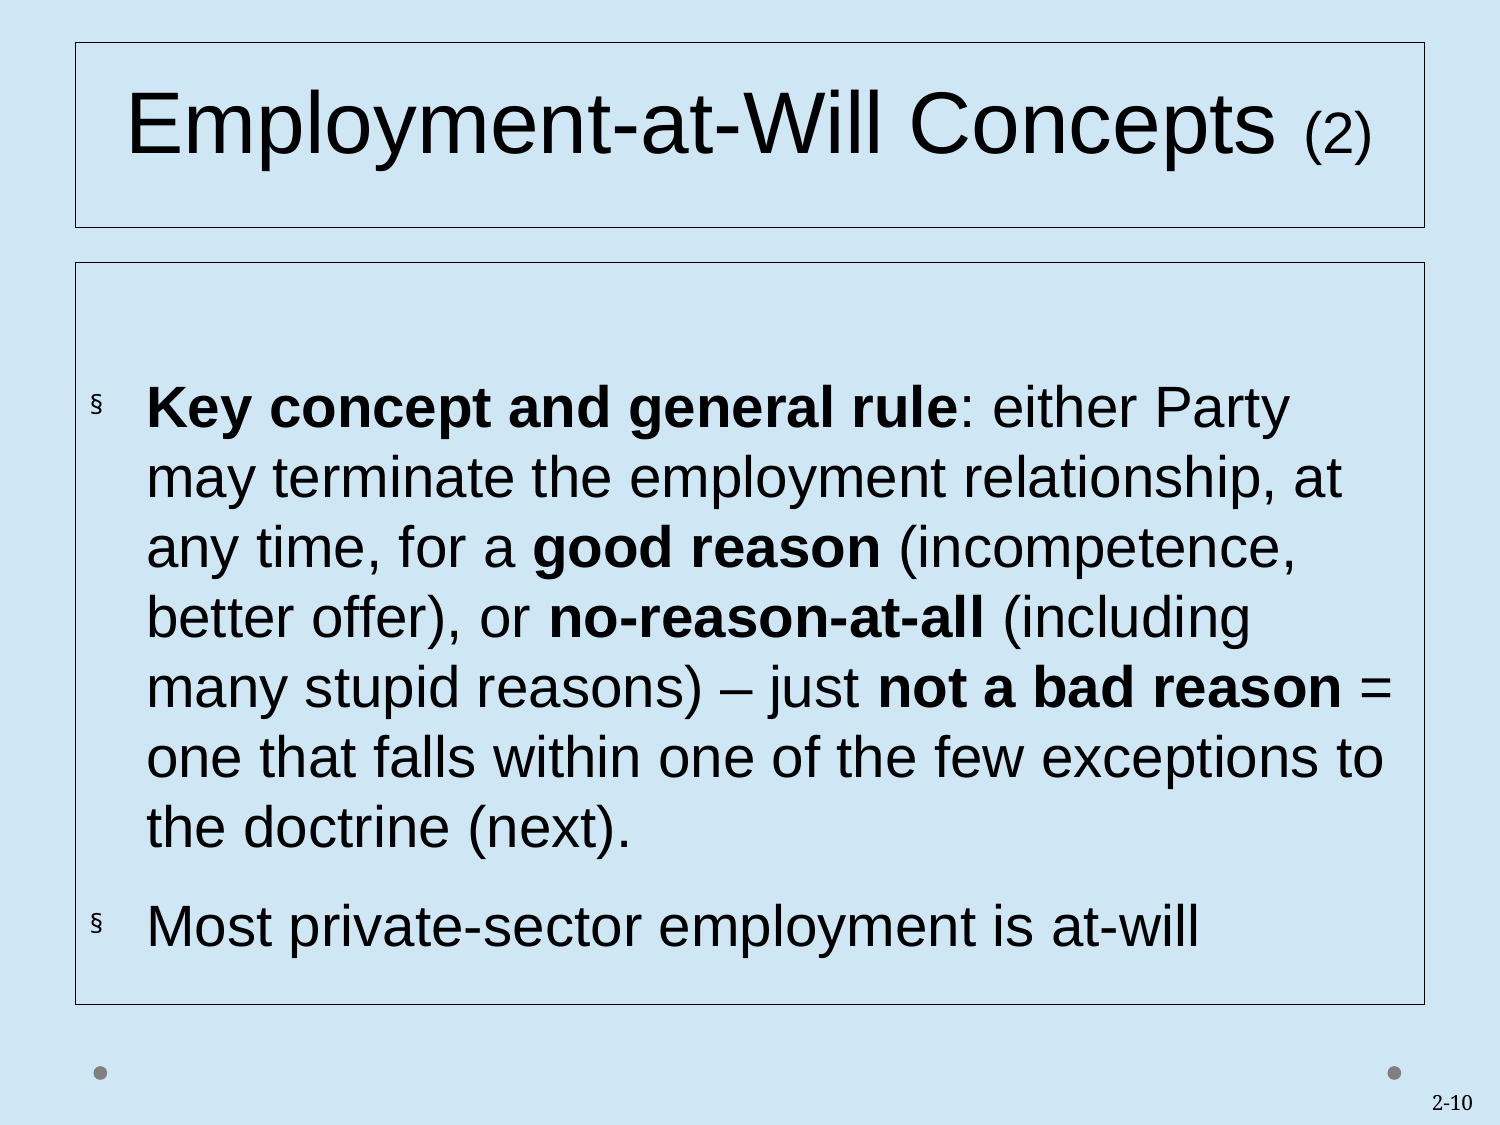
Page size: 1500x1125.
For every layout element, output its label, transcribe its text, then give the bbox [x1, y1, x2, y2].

title Employment-at-Will Concepts (2) [75, 42, 1425, 228]
list Key concept and general rule: either Party may terminate the employment relationship, at any time, for a good reason (incompetence, better offer), or no-reason-at-all (including many stupid reasons) – just not a bad reason = one that falls within one of the few exceptions to the doctrine (next). Most private-sector employment is at-will [75, 262, 1425, 1005]
